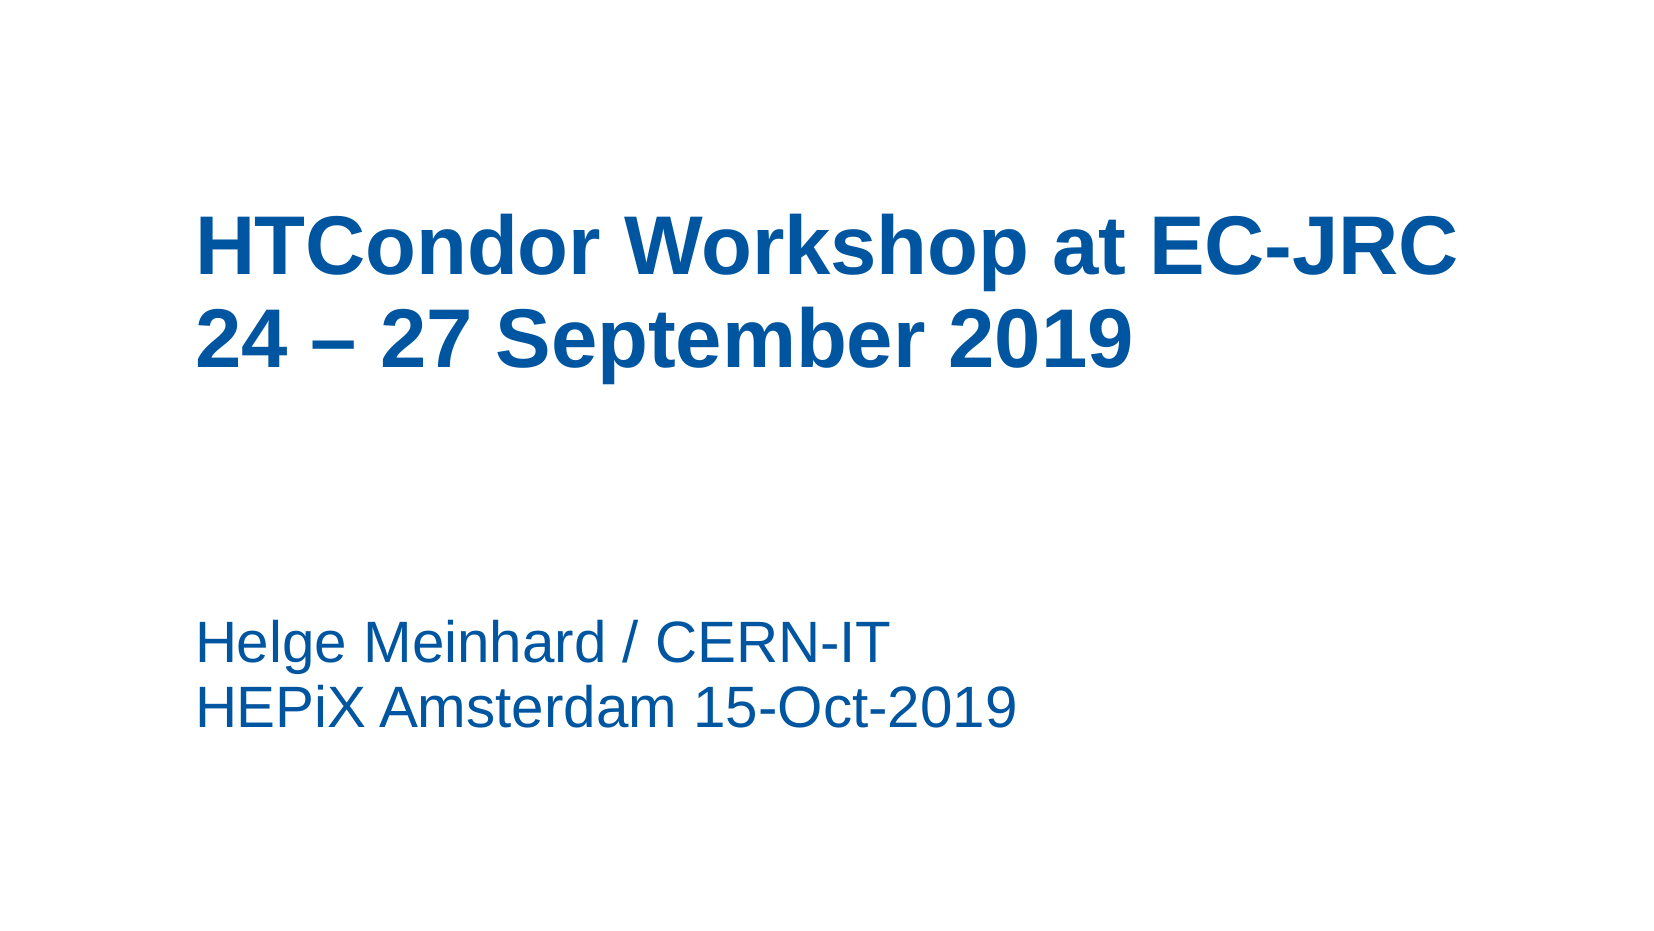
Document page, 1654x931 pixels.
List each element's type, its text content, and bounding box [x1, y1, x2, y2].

subtitle HTCondor Workshop at EC-JRC 24 – 27 September 2019 Helge Meinhard / CERN-IT HEPiX Amsterdam 15-Oct-2019 [195, 158, 1571, 781]
